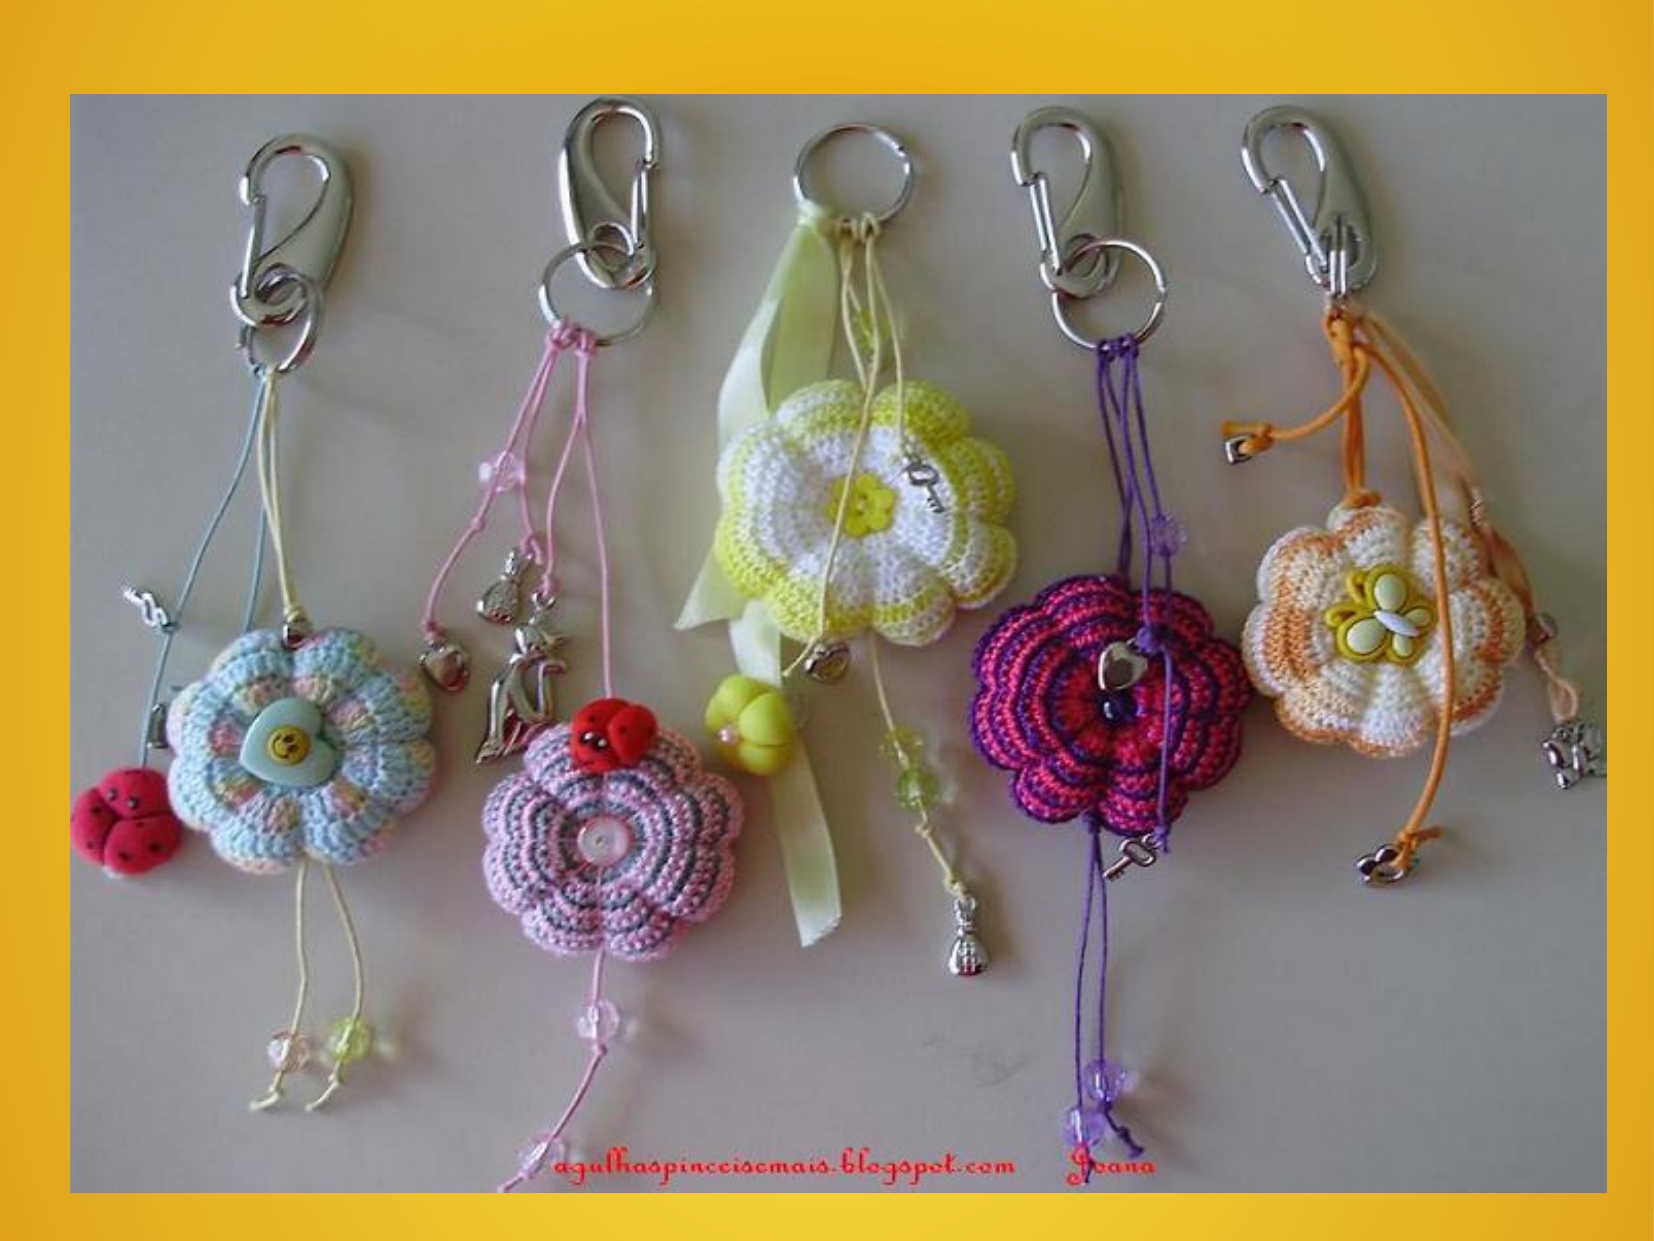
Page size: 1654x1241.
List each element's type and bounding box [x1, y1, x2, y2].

picture [70, 94, 1607, 1193]
